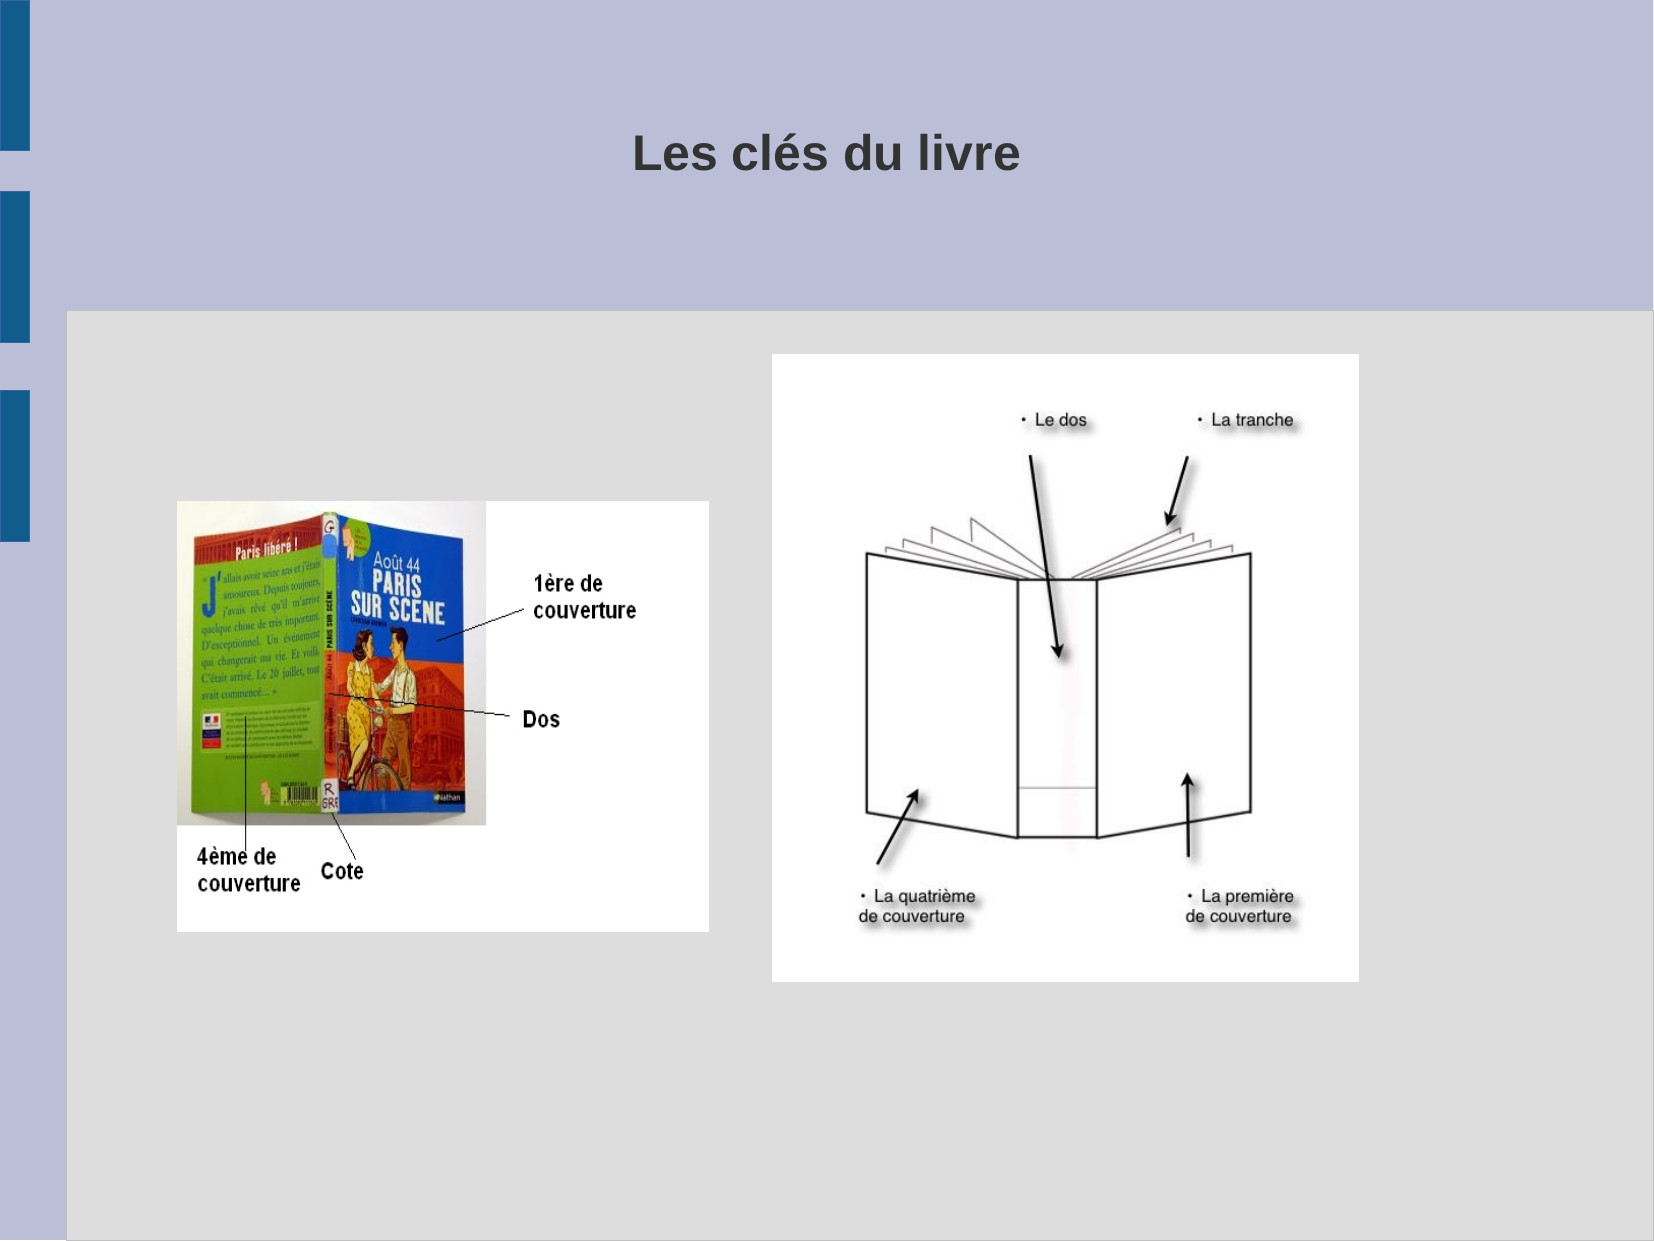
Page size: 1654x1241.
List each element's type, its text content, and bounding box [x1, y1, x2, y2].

title Les clés du livre [82, 49, 1571, 257]
picture [772, 354, 1359, 982]
picture [177, 501, 709, 932]
